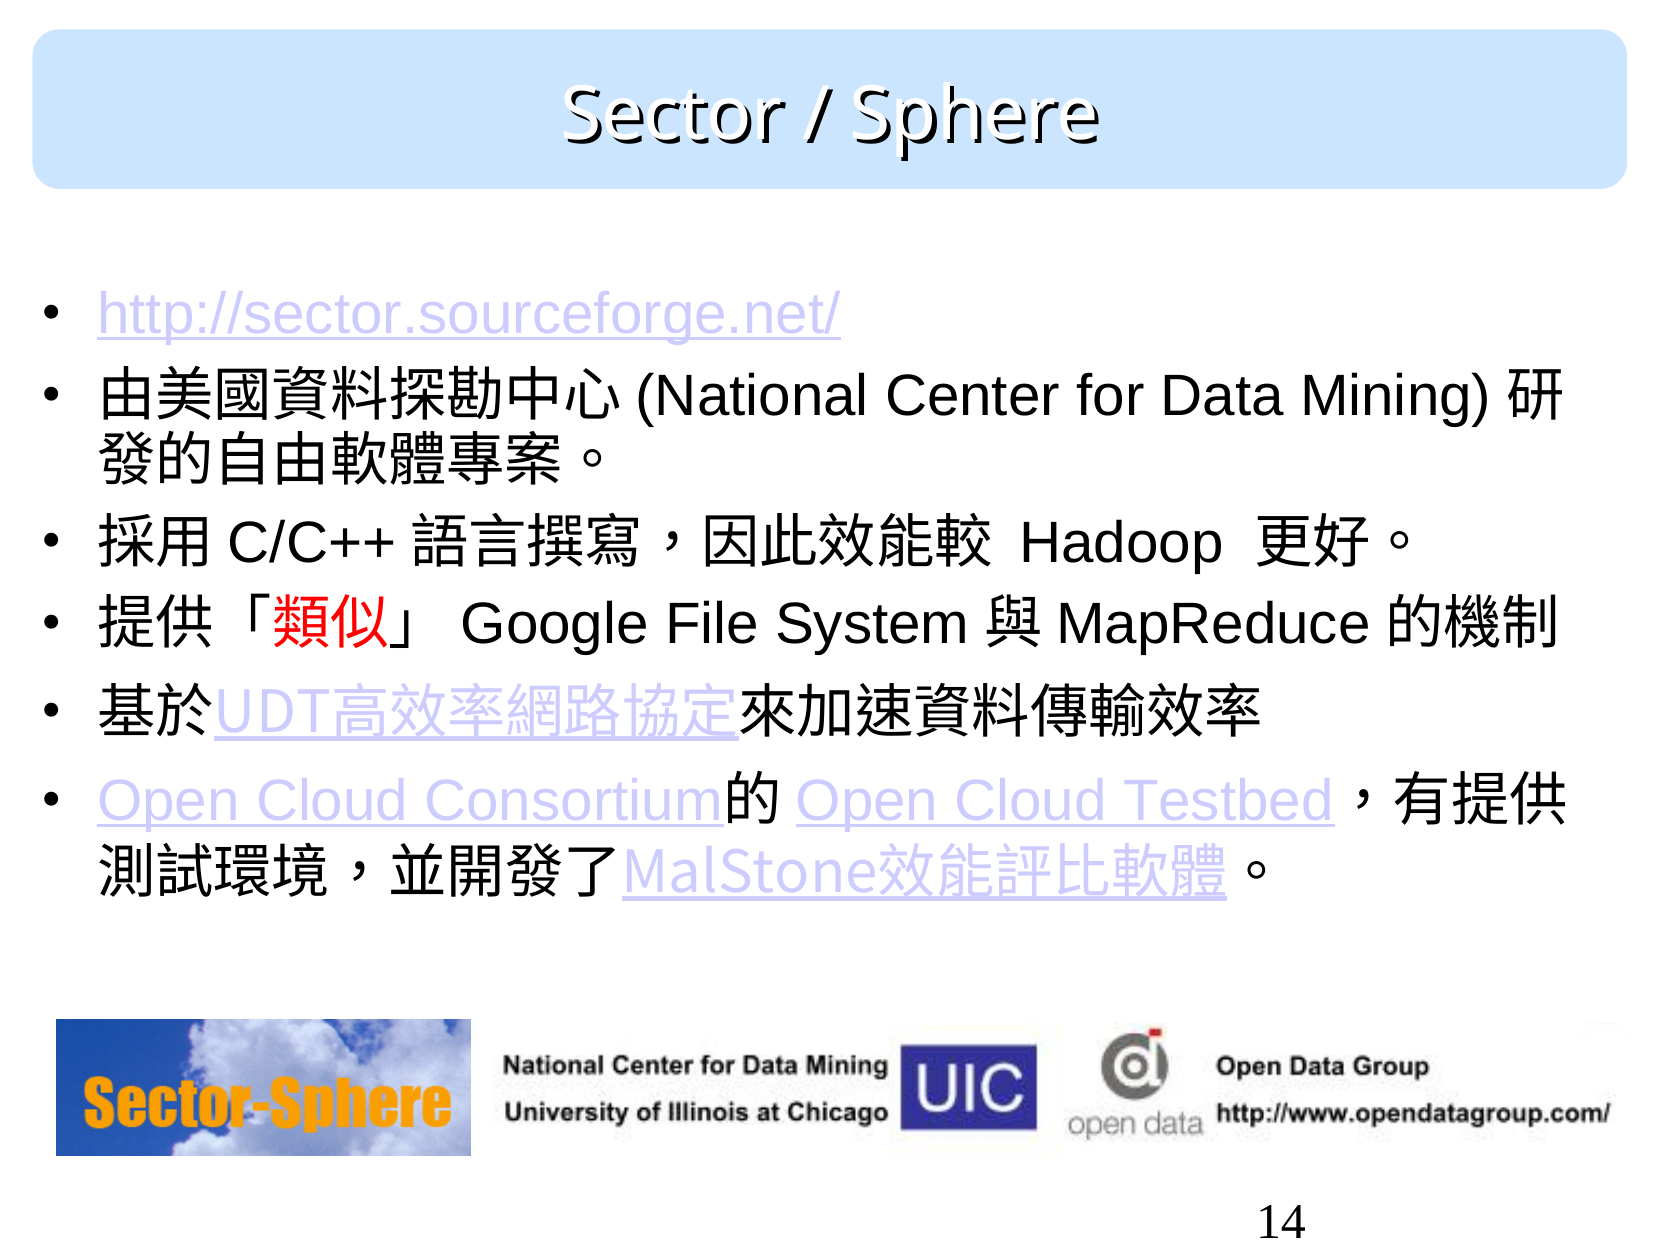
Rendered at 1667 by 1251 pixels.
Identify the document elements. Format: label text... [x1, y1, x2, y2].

text_box http://sector.sourceforge.net/ 由美國資料探勘中心(National Center for Data Mining)研發的自由軟體專案。 採用C/C++語言撰寫，因此效能較 Hadoop 更好。 提供「類似」Google File System與MapReduce的機制 基於UDT高效率網路協定來加速資料傳輸效率 Open Cloud Consortium的Open Cloud Testbed，有提供測試環境，並開發了MalStone效能評比軟體。 [41, 277, 1607, 1046]
picture [56, 1019, 471, 1156]
text_box Sector / Sphere [32, 29, 1628, 189]
picture [476, 1021, 1629, 1158]
